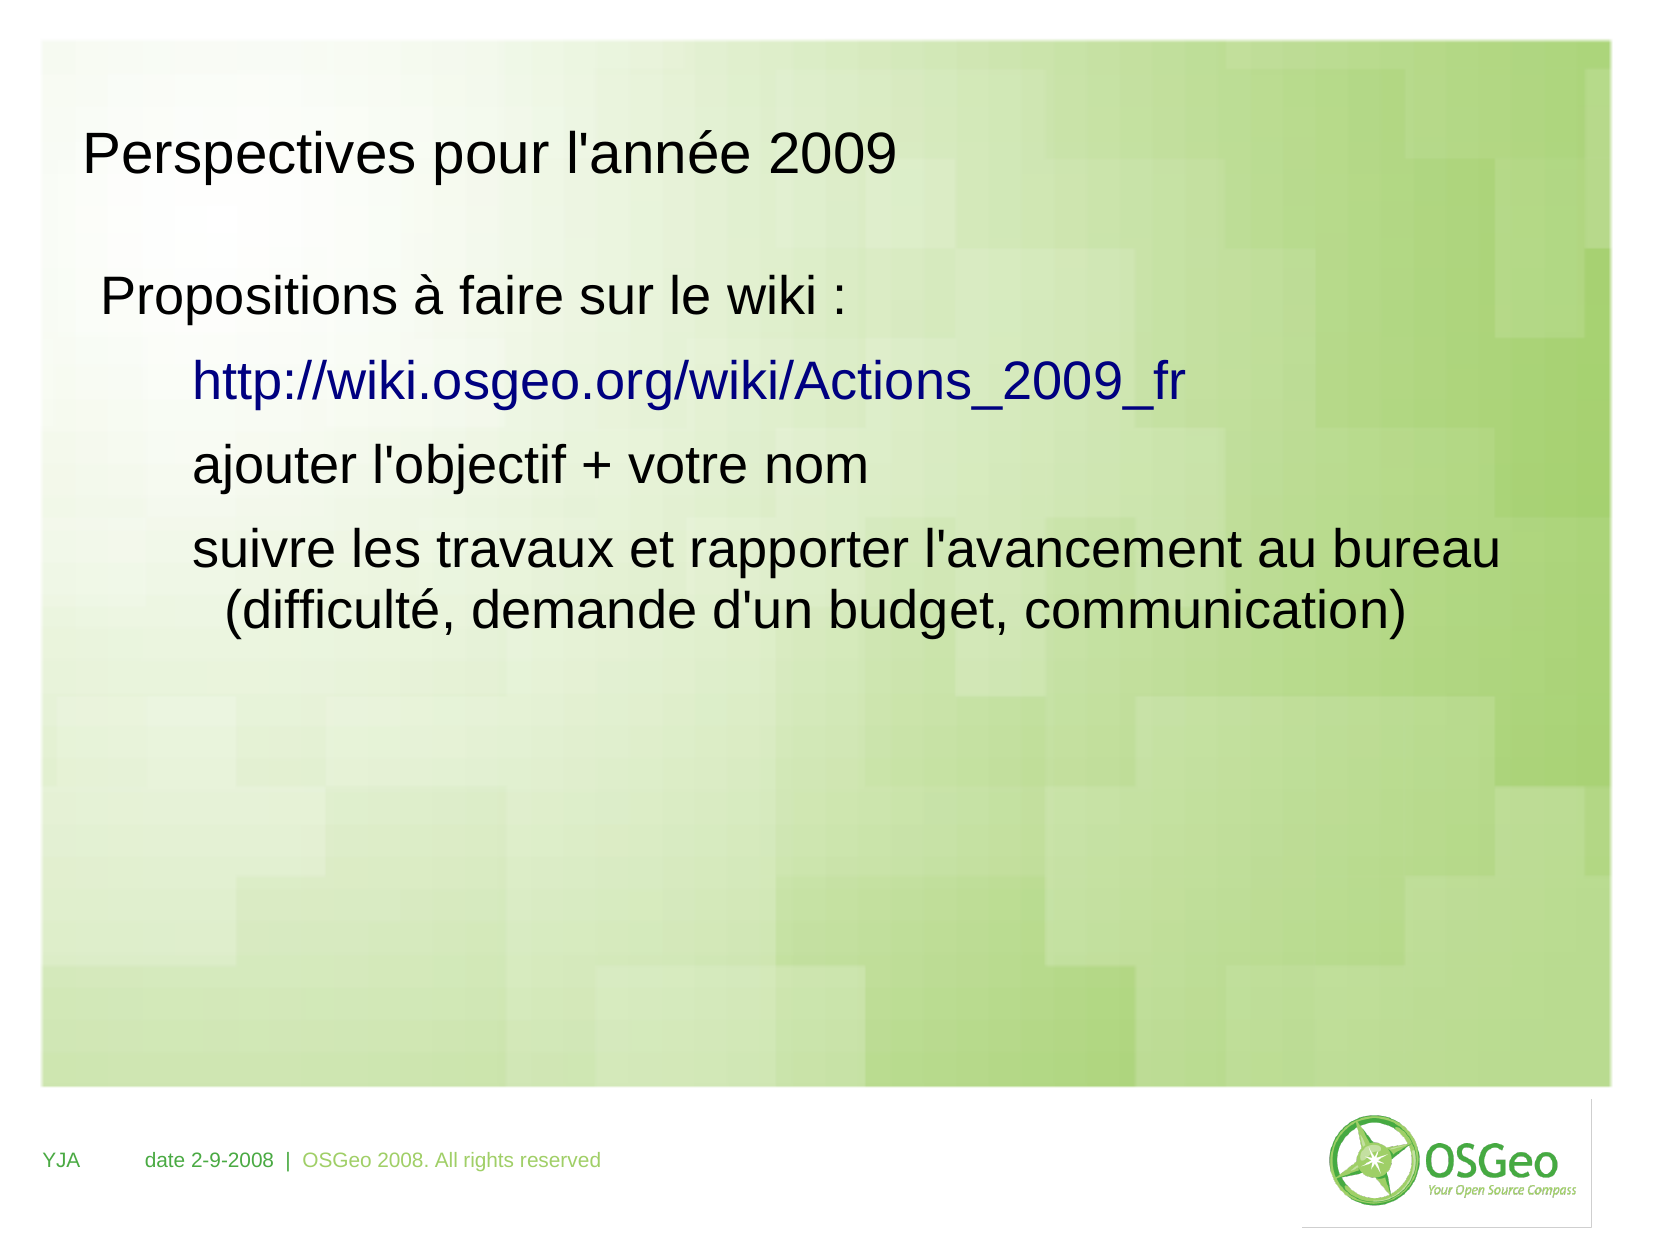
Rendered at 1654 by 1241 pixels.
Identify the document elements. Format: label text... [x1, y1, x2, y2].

picture [0, 1, 1654, 1239]
list Propositions à faire sur le wiki : http://wiki.osgeo.org/wiki/Actions_2009_fr ajouter l'objectif + votre nom suivre les travaux et rapporter l'avancement au bureau (difficulté, demande d'un budget, communication) [82, 265, 1571, 1109]
title Perspectives pour l'année 2009 [82, 49, 1571, 257]
